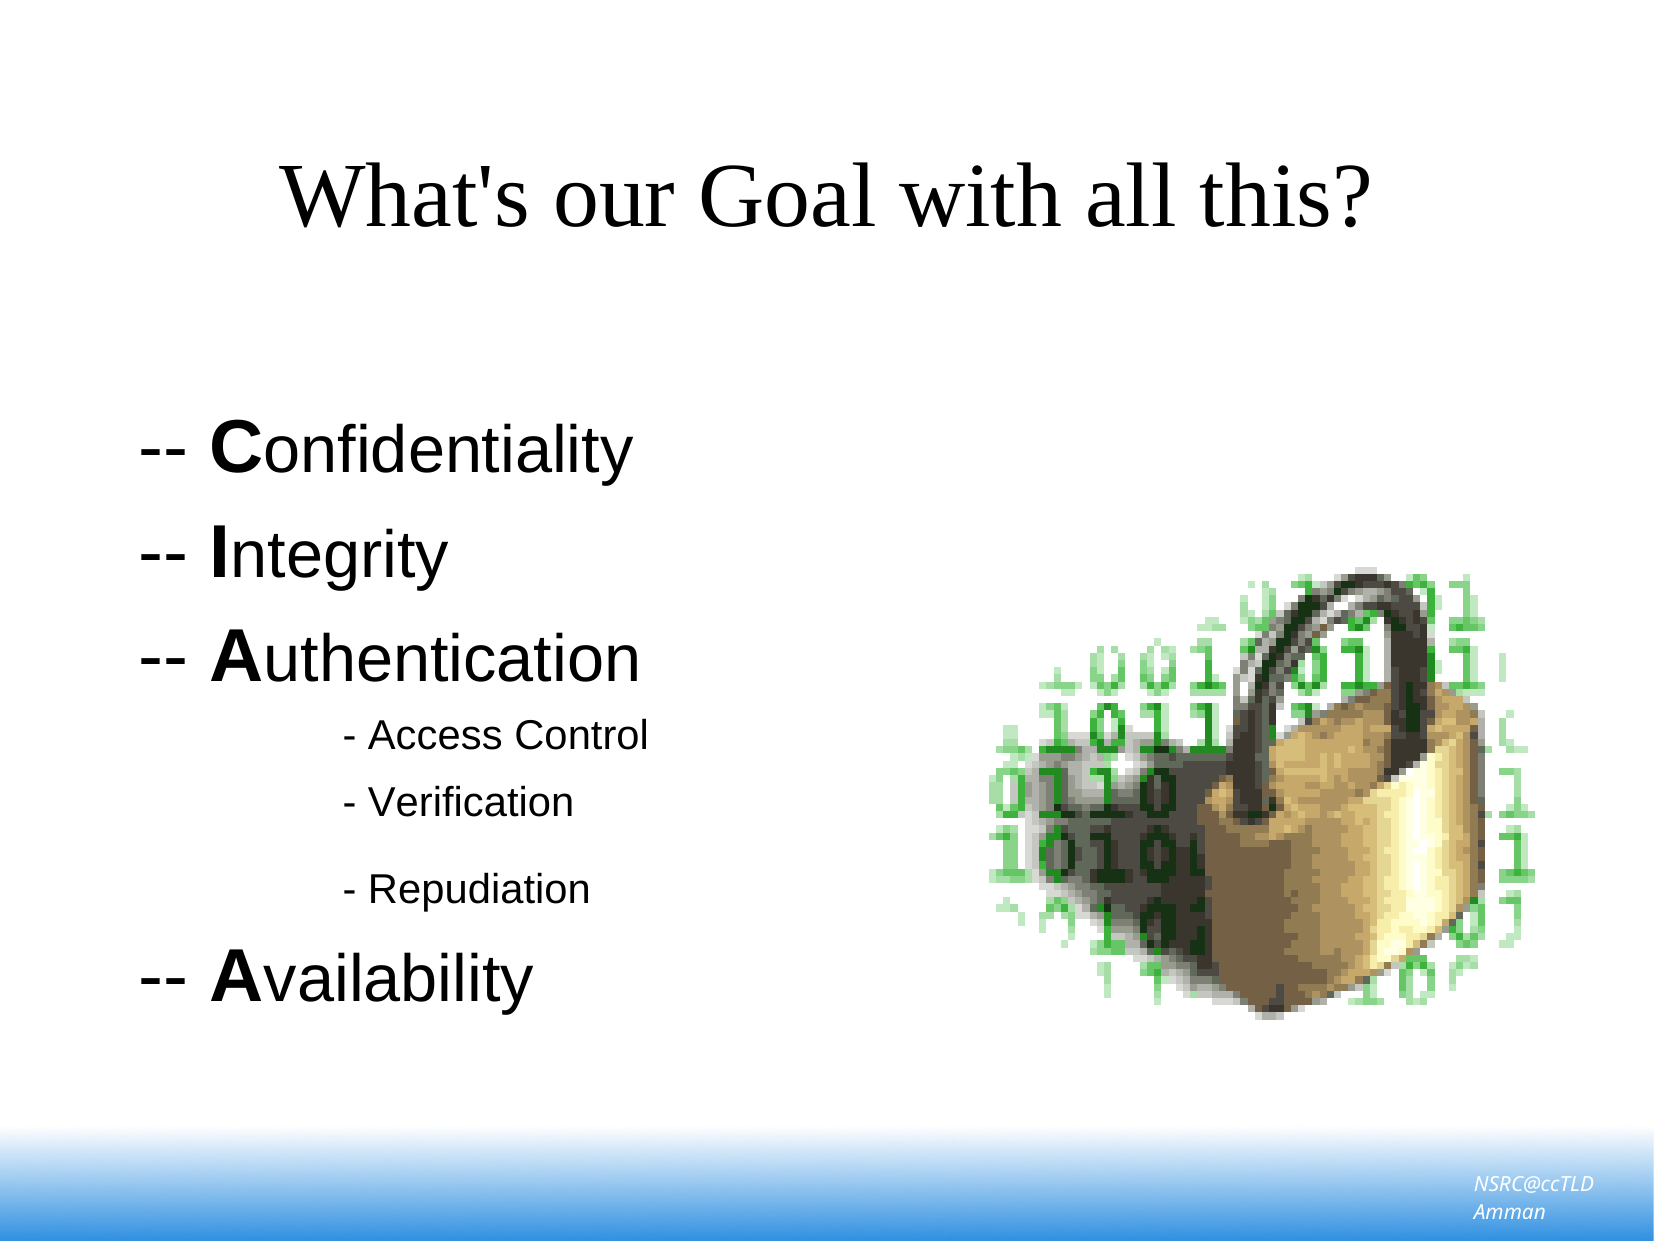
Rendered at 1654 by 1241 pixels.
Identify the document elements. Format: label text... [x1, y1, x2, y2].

picture [975, 567, 1550, 1020]
title What's our Goal with all this? [121, 91, 1534, 301]
picture [0, 1124, 1654, 1241]
list -- Confidentiality -- Integrity -- Authentication - Access Control - Verification - Repudiation -- Availability [121, 413, 1534, 1026]
